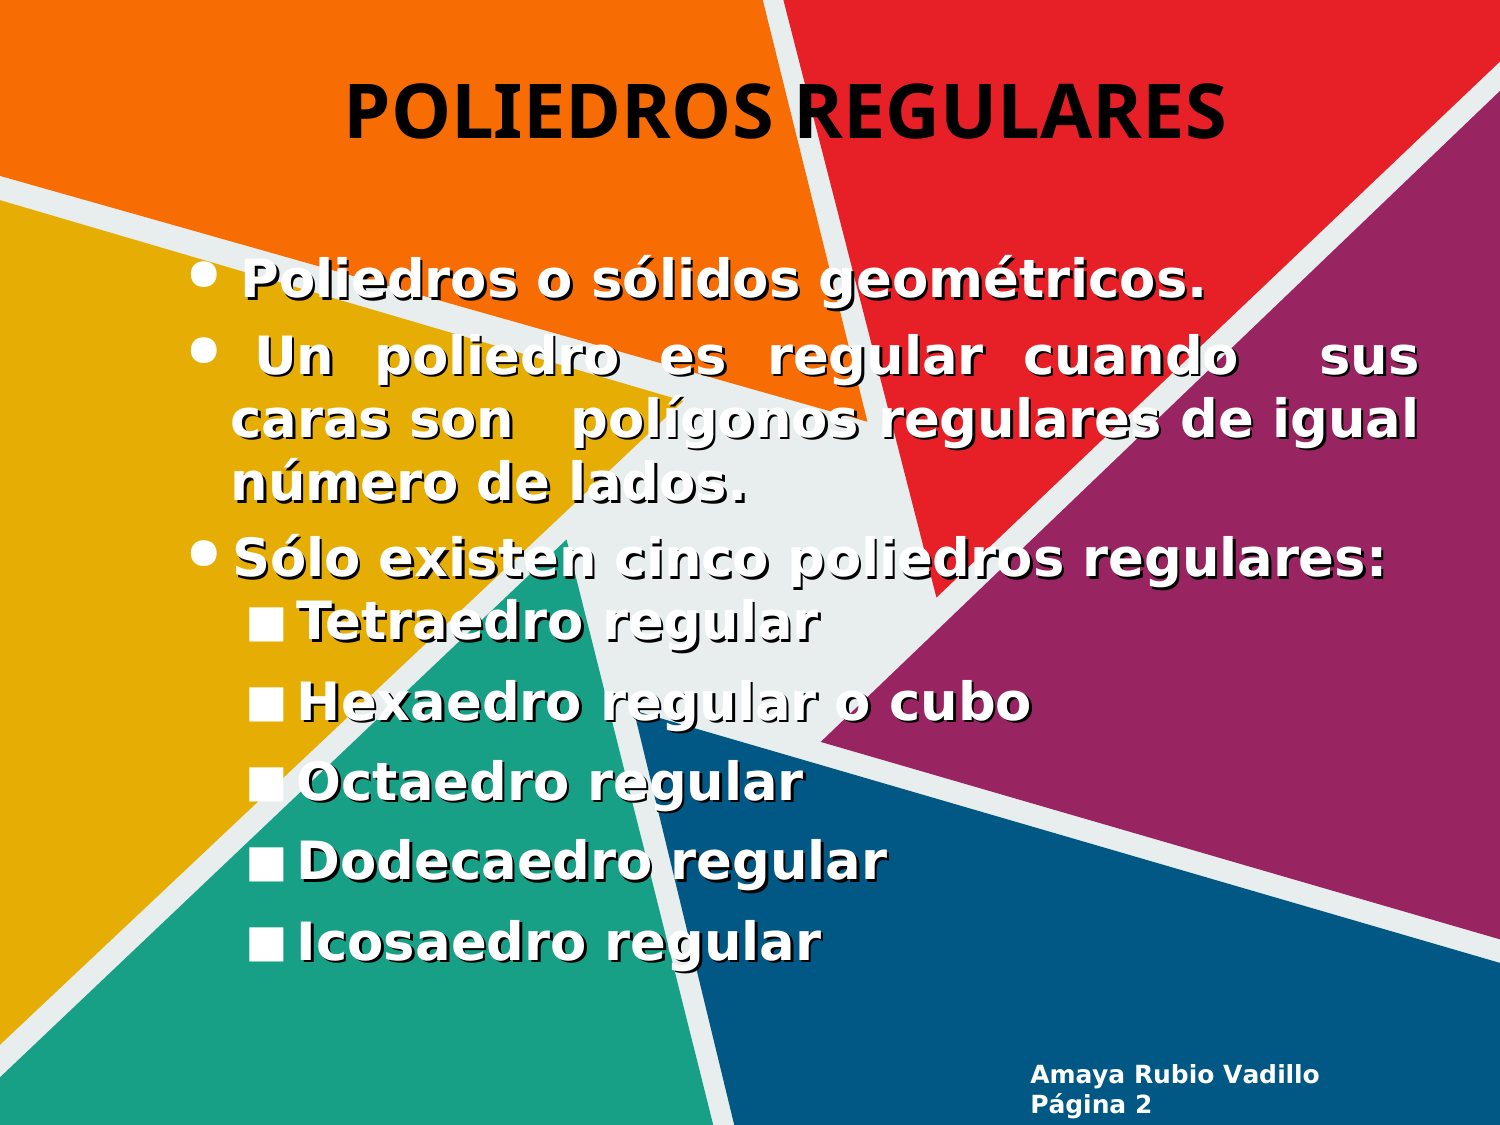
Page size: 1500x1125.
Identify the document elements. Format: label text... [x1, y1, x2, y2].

title POLIEDROS REGULARES [289, 54, 1282, 162]
list Poliedros o sólidos geométricos. Un poliedro es regular cuando sus caras son polígonos regulares de igual número de lados. Sólo existen cinco poliedros regulares: Tetraedro regular Hexaedro regular o cubo Octaedro regular Dodecaedro regular Icosaedro regular [171, 237, 1436, 994]
text_box Amaya Rubio Vadillo Página 2 [1015, 1051, 1477, 1125]
